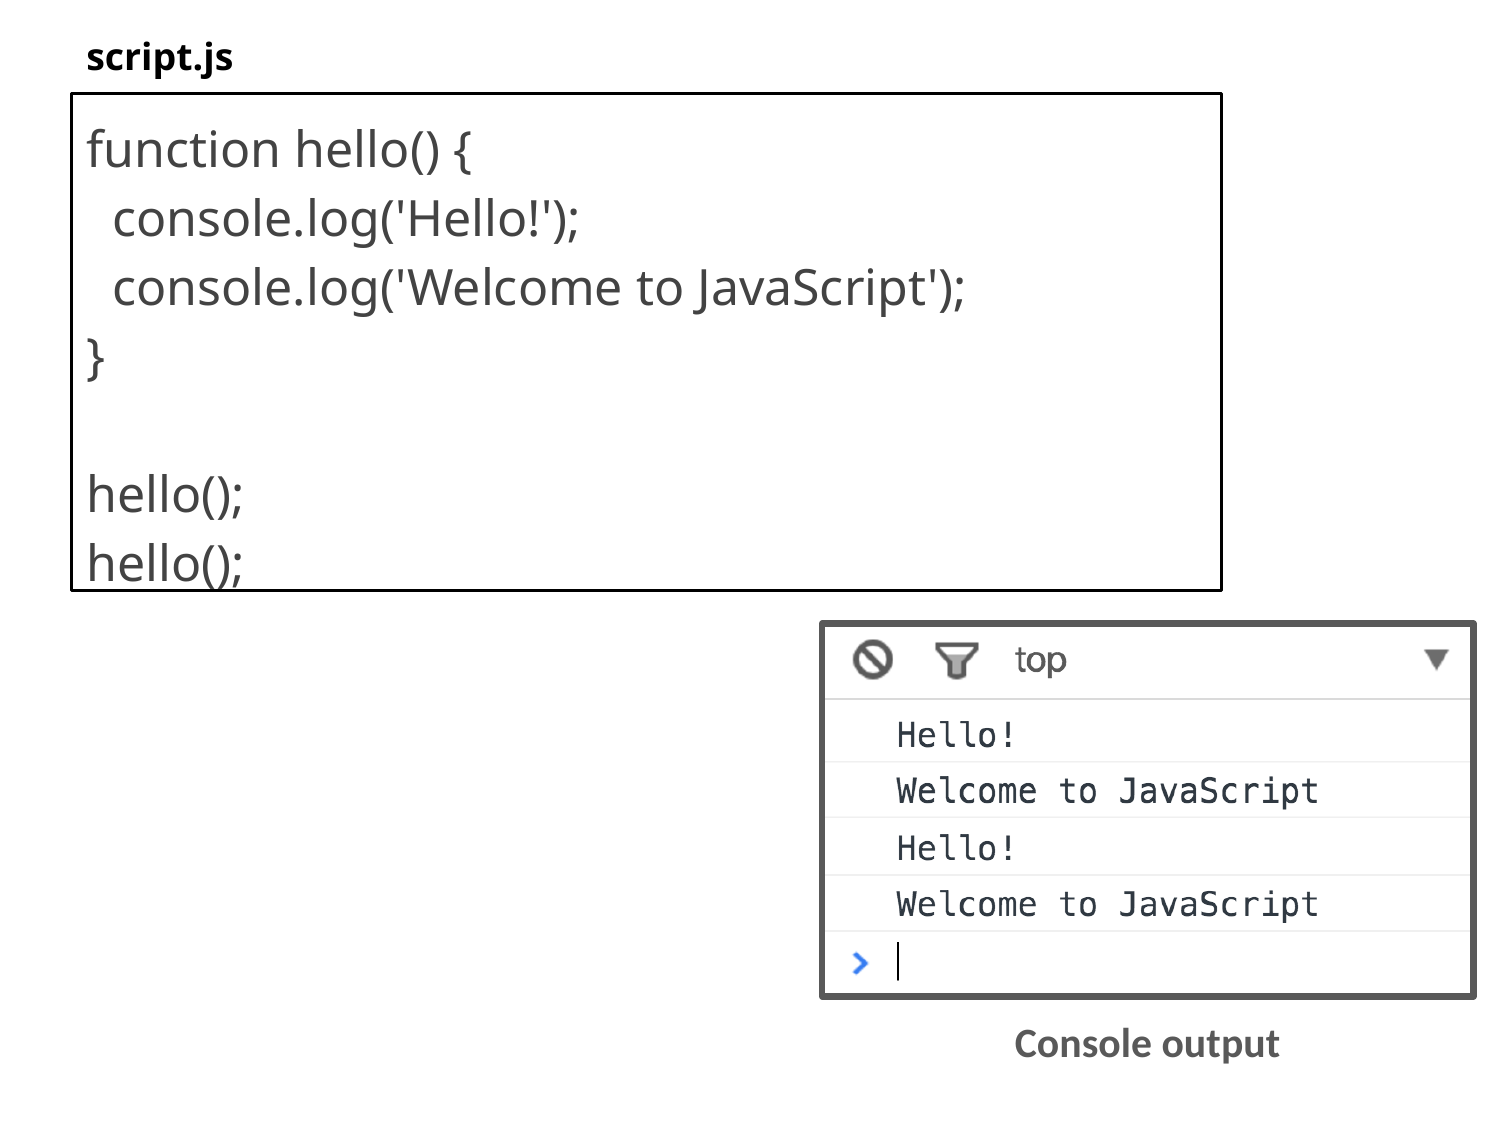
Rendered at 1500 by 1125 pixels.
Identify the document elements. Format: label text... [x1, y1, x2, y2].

picture [825, 626, 1471, 993]
text_box function hello() { console.log('Hello!'); console.log('Welcome to JavaScript'); } hello(); hello(); [71, 93, 1222, 591]
list Console output [825, 993, 1471, 1125]
text_box script.js [71, 21, 250, 94]
